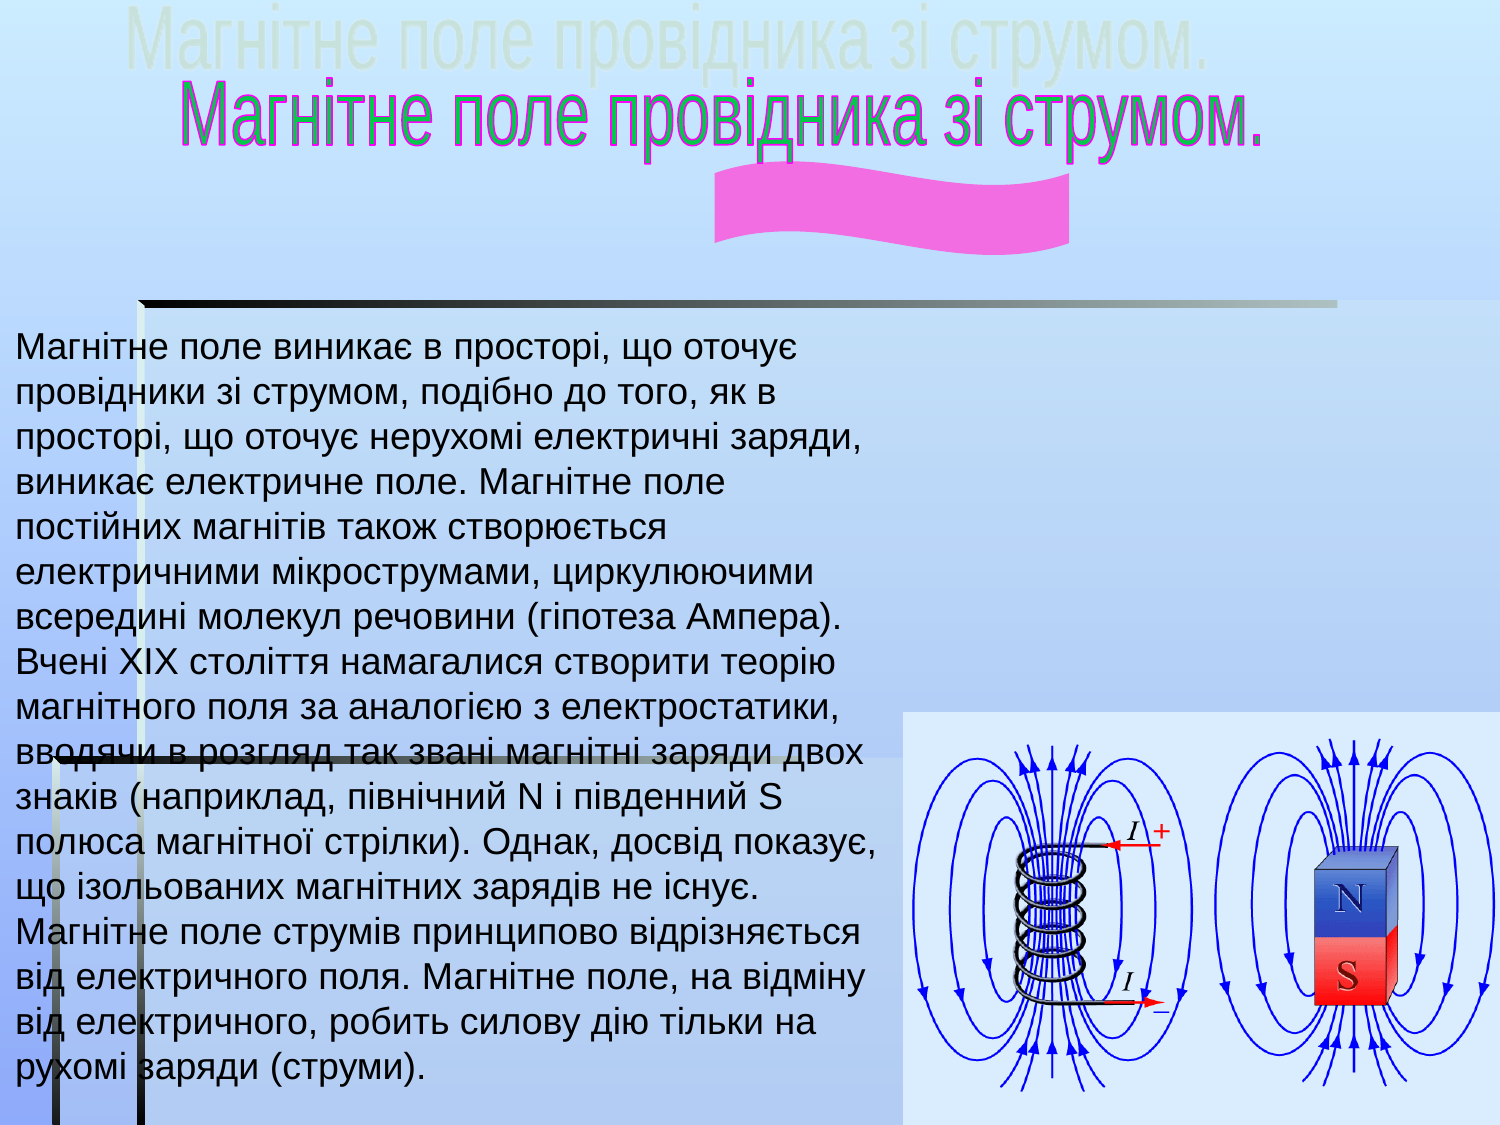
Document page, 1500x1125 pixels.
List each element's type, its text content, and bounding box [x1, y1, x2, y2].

text_box Магнітне поле провідника зі струмом. [677, 95, 708, 146]
text_box Магнітне поле провідника зі струмом. [1173, 95, 1203, 146]
text_box Магнітне поле провідника зі струмом. [797, 96, 824, 145]
text_box Магнітне поле провідника зі струмом. [369, 96, 396, 145]
text_box Магнітне поле провідника зі струмом. [401, 95, 432, 146]
text_box Магнітне поле провідника зі струмом. [1097, 96, 1129, 164]
text_box Магнітне поле провідника зі струмом. [487, 95, 518, 146]
text_box Магнітне поле провідника зі струмом. [518, 96, 551, 146]
text_box Магнітне поле провідника зі струмом. [832, 96, 859, 145]
text_box Магнітне поле виникає в просторі, що оточує провідники зі струмом, подібно до того, як в просторі, що оточує нерухомі електричні заряди, виникає електричне поле. Магнітне поле постійних магнітів також створюється електричними мікрострумами, циркулюючими всередині молекул речовини (гіпотеза Ампера). Вчені XIX століття намагалися створити теорію магнітного поля за аналогією з електростатики, вводячи в розгляд так звані магнітні заряди двох знаків (наприклад, північний N і південний S полюса магнітної стрілки). Однак, досвід показує, що ізольованих магнітних зарядів не існує. Магнітне поле струмів принципово відрізняється від електричного поля. Магнітне поле, на відміну від електричного, робить силову дію тільки на рухомі заряди (струми). [0, 314, 898, 1094]
text_box Магнітне поле провідника зі струмом. [183, 81, 225, 145]
text_box Магнітне поле провідника зі струмом. [1209, 96, 1244, 145]
text_box Магнітне поле провідника зі струмом. [455, 96, 481, 145]
text_box Магнітне поле провідника зі струмом. [1035, 96, 1062, 145]
text_box [714, 161, 1070, 255]
text_box Магнітне поле провідника зі струмом. [714, 96, 741, 145]
text_box Магнітне поле провідника зі струмом. [757, 96, 793, 164]
text_box Магнітне поле провідника зі струмом. [893, 95, 927, 146]
text_box Магнітне поле провідника зі струмом. [292, 96, 319, 145]
text_box Магнітне поле провідника зі струмом. [1067, 95, 1096, 164]
text_box Магнітне поле провідника зі струмом. [269, 96, 287, 145]
picture [903, 713, 1500, 1125]
text_box Магнітне поле провідника зі струмом. [233, 95, 266, 146]
text_box Магнітне поле провідника зі струмом. [644, 95, 673, 164]
text_box Магнітне поле провідника зі струмом. [557, 95, 587, 146]
text_box Магнітне поле провідника зі струмом. [866, 96, 891, 145]
text_box Магнітне поле провідника зі струмом. [1005, 95, 1033, 146]
text_box Магнітне поле провідника зі струмом. [611, 96, 637, 145]
text_box Магнітне поле провідника зі струмом. [944, 95, 970, 146]
text_box Магнітне поле провідника зі струмом. [337, 96, 364, 145]
text_box Магнітне поле провідника зі струмом. [1131, 96, 1167, 145]
